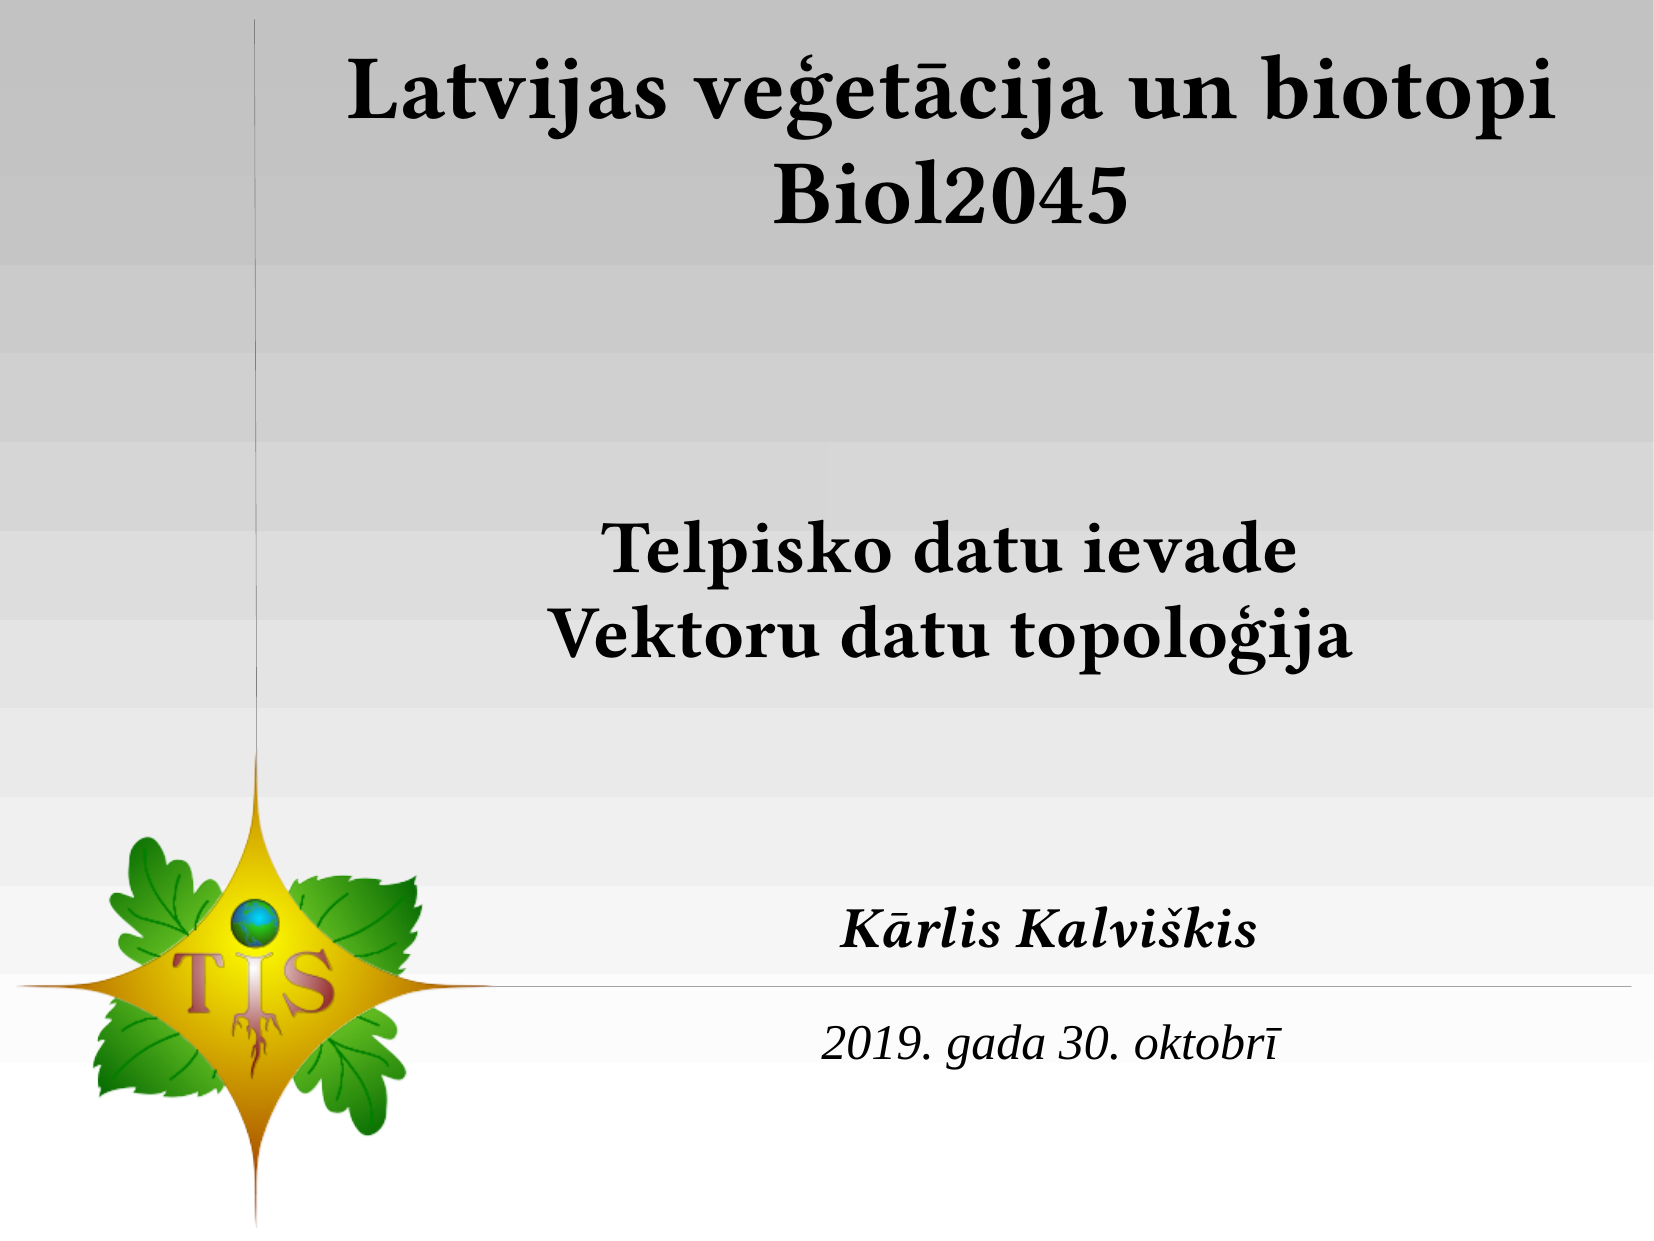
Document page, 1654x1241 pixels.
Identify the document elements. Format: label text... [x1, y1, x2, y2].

text_box 2019. gada 30. oktobrī [556, 1007, 1544, 1113]
title Telpisko datu ievade Vektoru datu topoloģija [295, 324, 1607, 857]
picture [0, 0, 1654, 1241]
